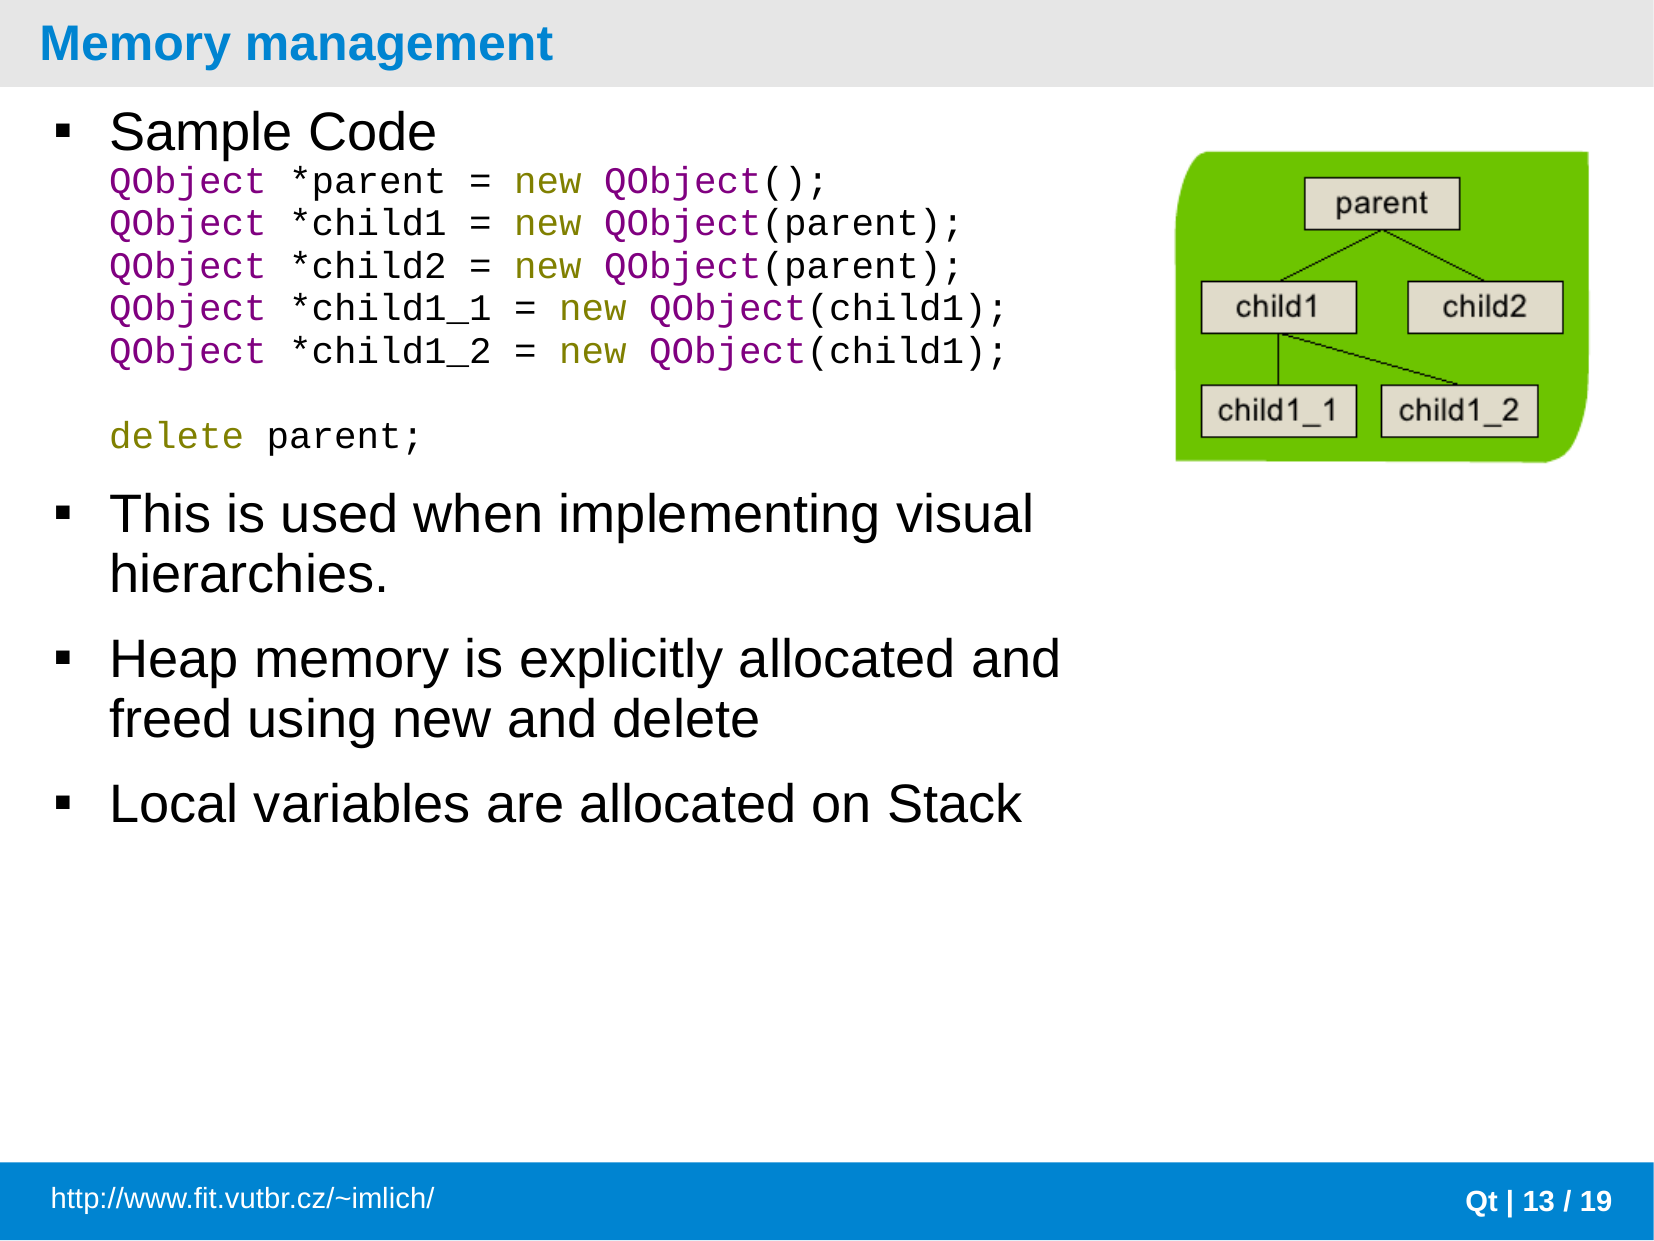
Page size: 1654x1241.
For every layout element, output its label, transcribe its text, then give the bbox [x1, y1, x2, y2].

title Memory management [39, 5, 1615, 81]
picture [1162, 149, 1600, 468]
list Sample Code QObject *parent = new QObject(); QObject *child1 = new QObject(parent); QObject *child2 = new QObject(parent); QObject *child1_1 = new QObject(child1); QObject *child1_2 = new QObject(child1); delete parent; This is used when implementing visual hierarchies. Heap memory is explicitly allocated and freed using new and delete Local variables are allocated on Stack [38, 101, 1163, 1126]
